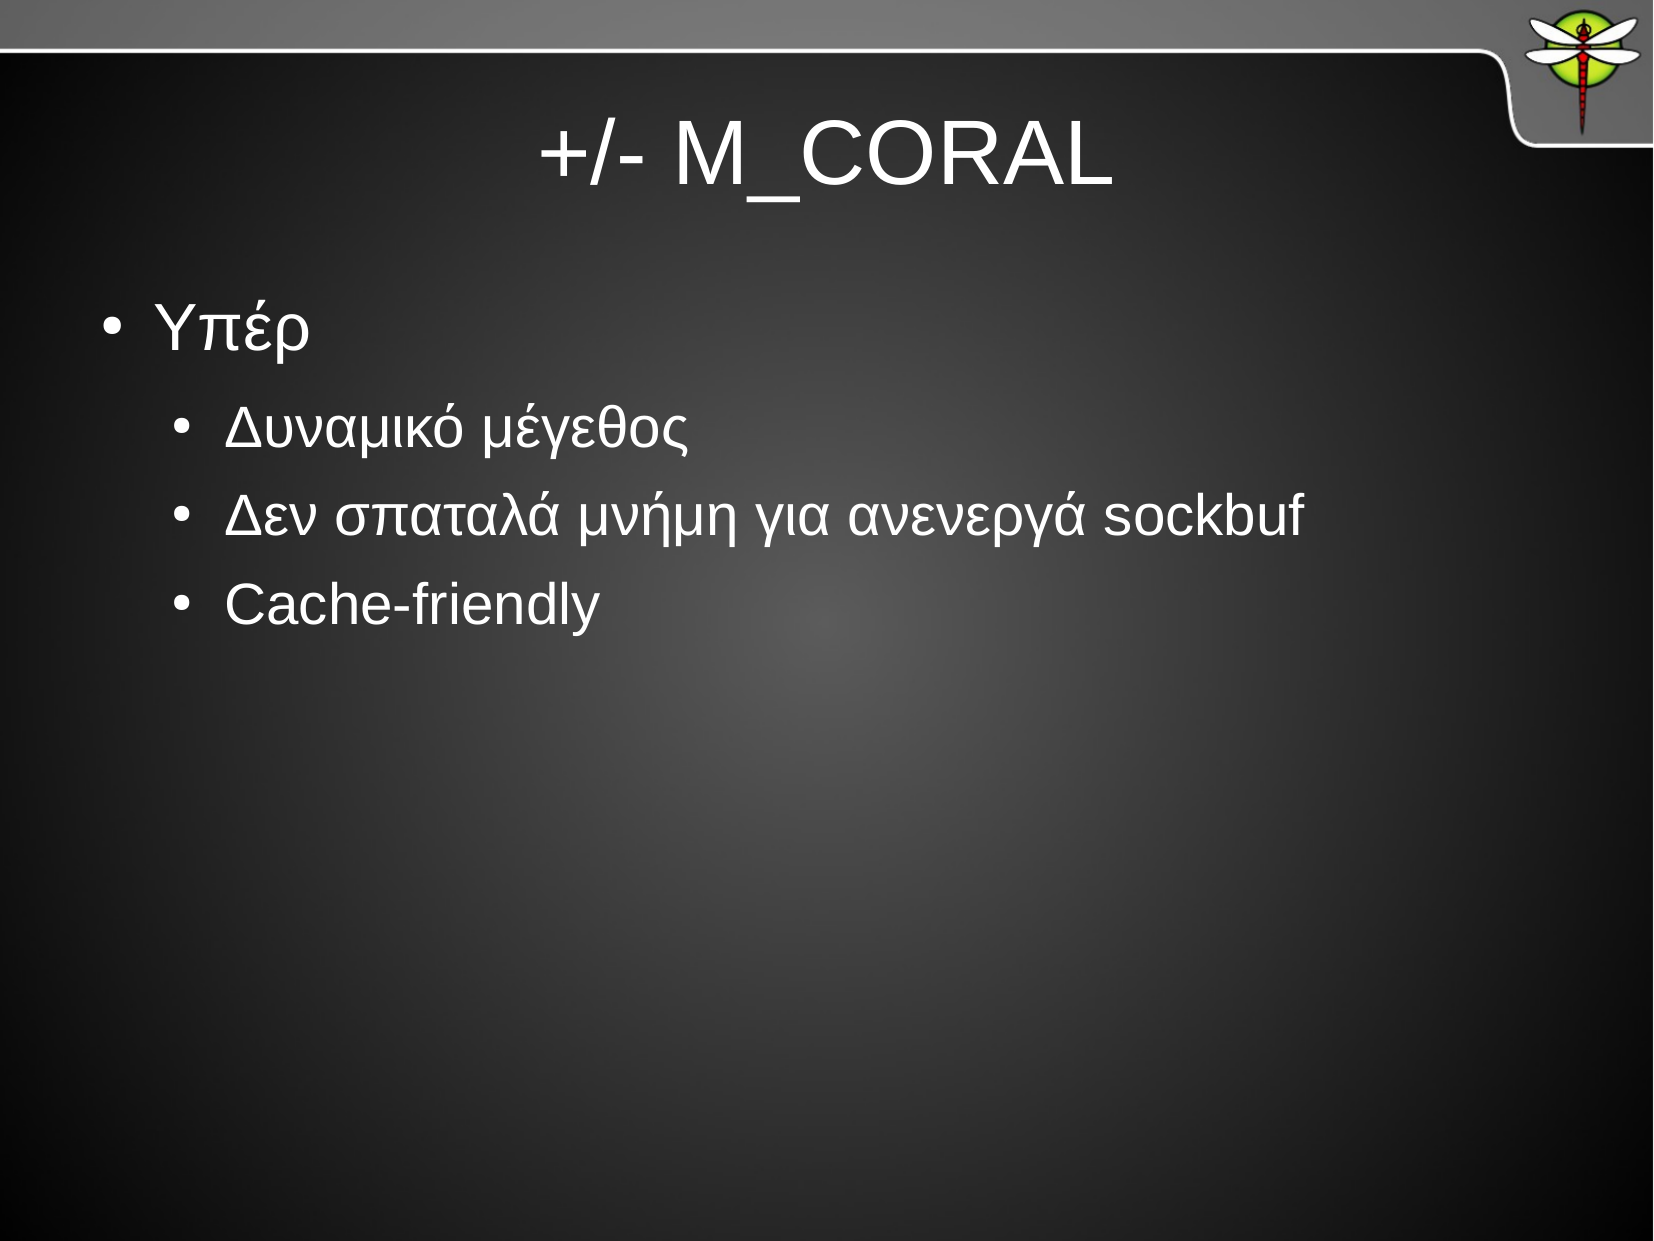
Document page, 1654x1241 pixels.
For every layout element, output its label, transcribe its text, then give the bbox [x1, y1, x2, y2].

list Υπέρ Δυναμικό μέγεθος Δεν σπαταλά μνήμη για ανενεργά sockbuf Cache-friendly [82, 290, 1571, 1109]
picture [0, 0, 1654, 1241]
title +/- M_CORAL [82, 49, 1571, 257]
